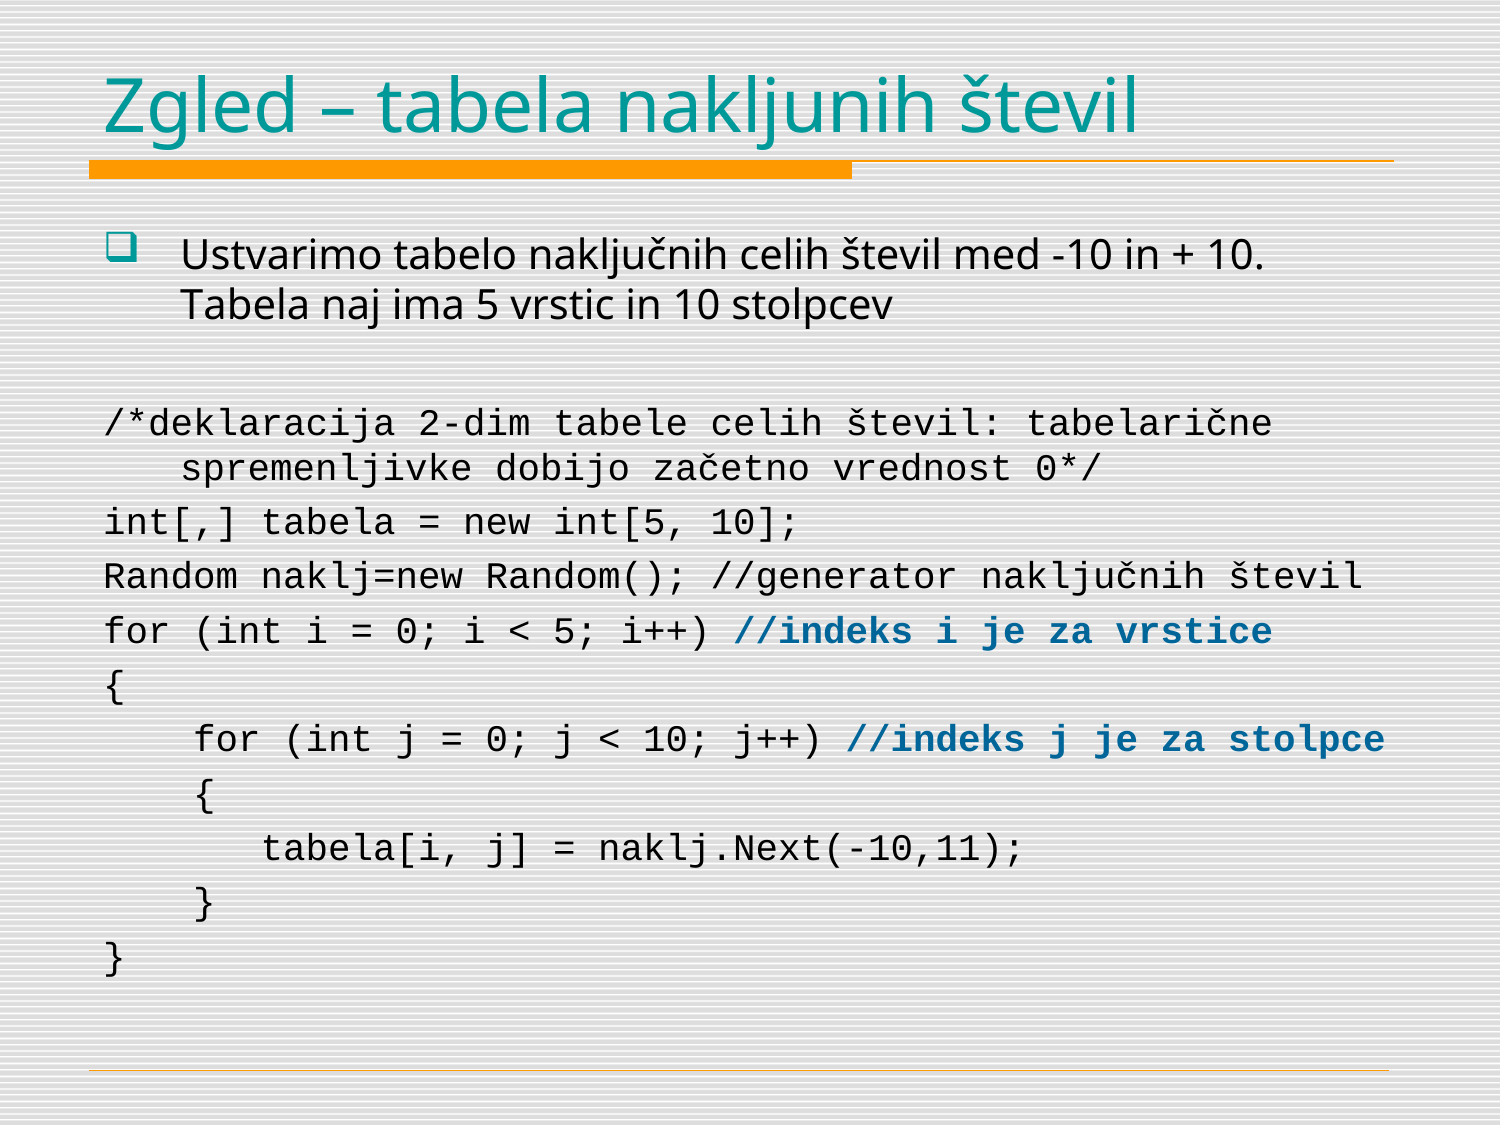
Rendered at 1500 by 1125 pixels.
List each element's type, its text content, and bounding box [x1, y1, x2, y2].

picture [0, 0, 1500, 1125]
list Ustvarimo tabelo naključnih celih števil med -10 in + 10. Tabela naj ima 5 vrstic in 10 stolpcev /*deklaracija 2-dim tabele celih števil: tabelarične spremenljivke dobijo začetno vrednost 0*/ int[,] tabela = new int[5, 10]; Random naklj=new Random(); //generator naključnih števil for (int i = 0; i < 5; i++) //indeks i je za vrstice { for (int j = 0; j < 10; j++) //indeks j je za stolpce { tabela[i, j] = naklj.Next(-10,11); } } [88, 220, 1401, 1059]
title Zgled – tabela nakljunih števil [88, 42, 1401, 155]
